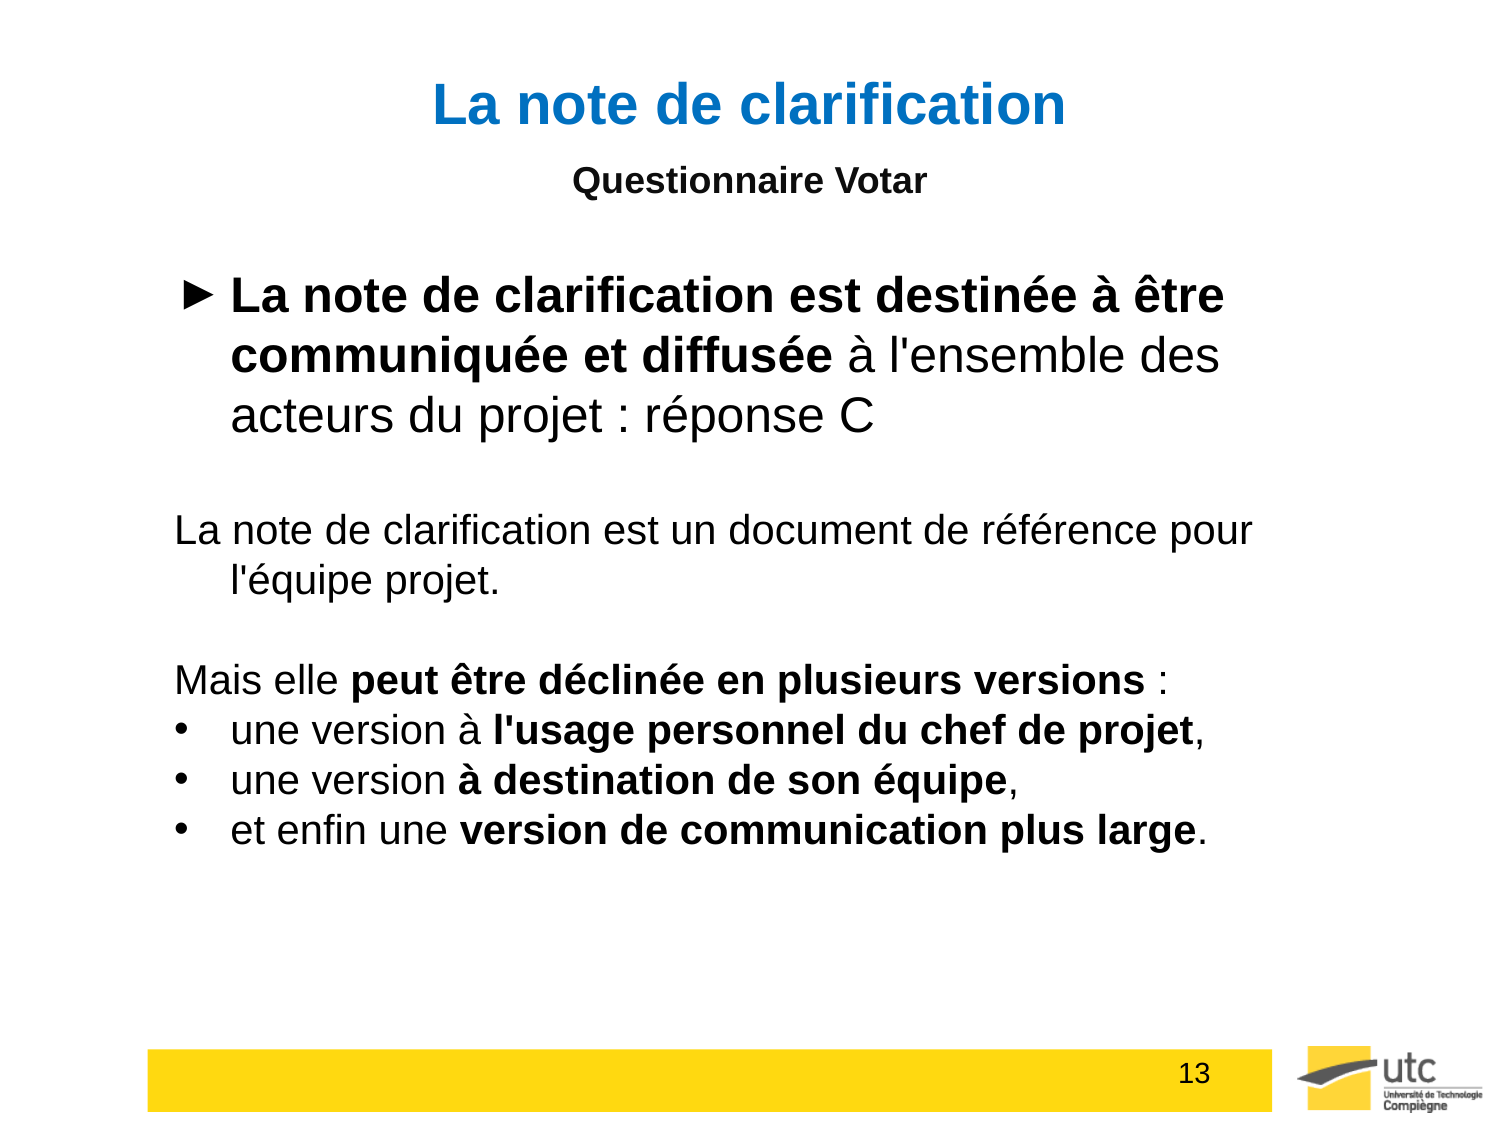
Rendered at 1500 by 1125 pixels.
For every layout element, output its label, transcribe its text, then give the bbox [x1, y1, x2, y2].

picture [1297, 1046, 1483, 1113]
text_box La note de clarification est destinée à être communiquée et diffusée à l'ensemble des acteurs du projet : réponse C La note de clarification est un document de référence pour l'équipe projet. Mais elle peut être déclinée en plusieurs versions : une version à l'usage personnel du chef de projet, une version à destination de son équipe, et enfin une version de communication plus large. [159, 255, 1270, 861]
text_box Questionnaire Votar [0, 148, 1500, 209]
text_box La note de clarification [0, 50, 1500, 148]
